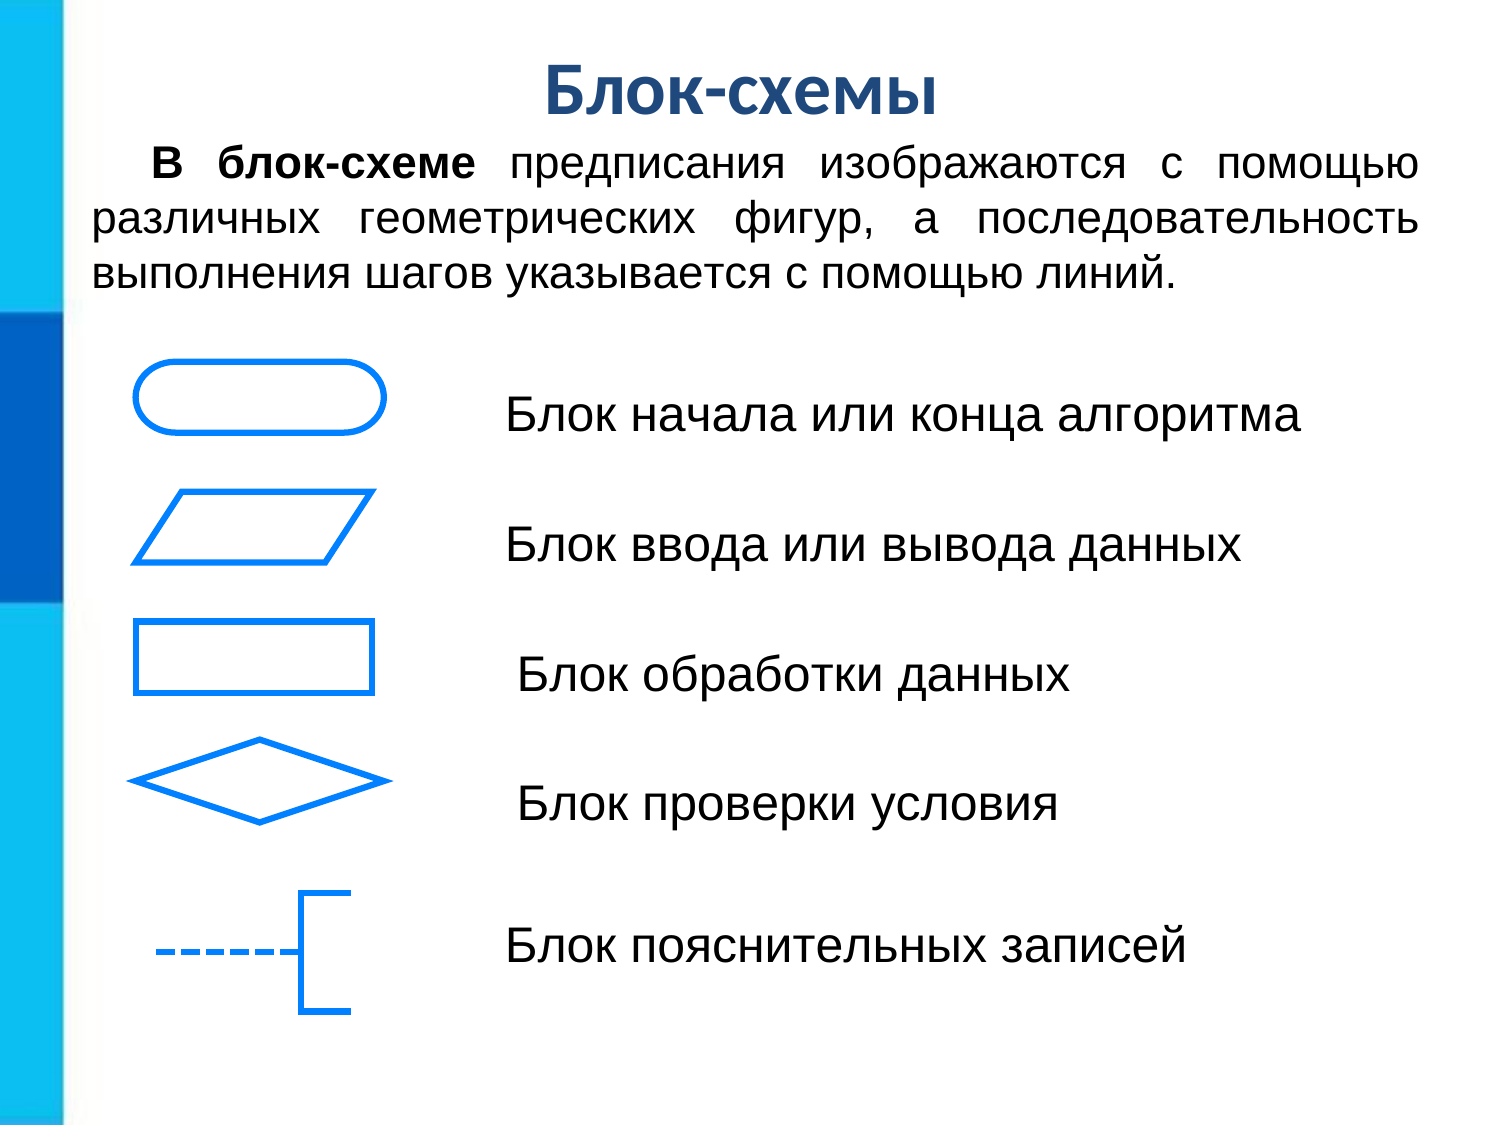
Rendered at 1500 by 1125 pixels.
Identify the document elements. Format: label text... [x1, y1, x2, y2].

text_box Блок начала или конца алгоритма [490, 373, 1424, 449]
text_box В блок-схеме предписания изображаются с помощью различных геометрических фигур, а последовательность выполнения шагов указывается с помощью линий. [76, 125, 1436, 306]
text_box Блок обработки данных [501, 633, 1435, 709]
text_box Блок-схемы [76, 30, 1425, 125]
picture [0, 0, 1500, 1125]
text_box Блок проверки условия [501, 763, 1435, 839]
text_box Блок ввода или вывода данных [490, 503, 1424, 579]
text_box Блок пояснительных записей [490, 904, 1424, 981]
